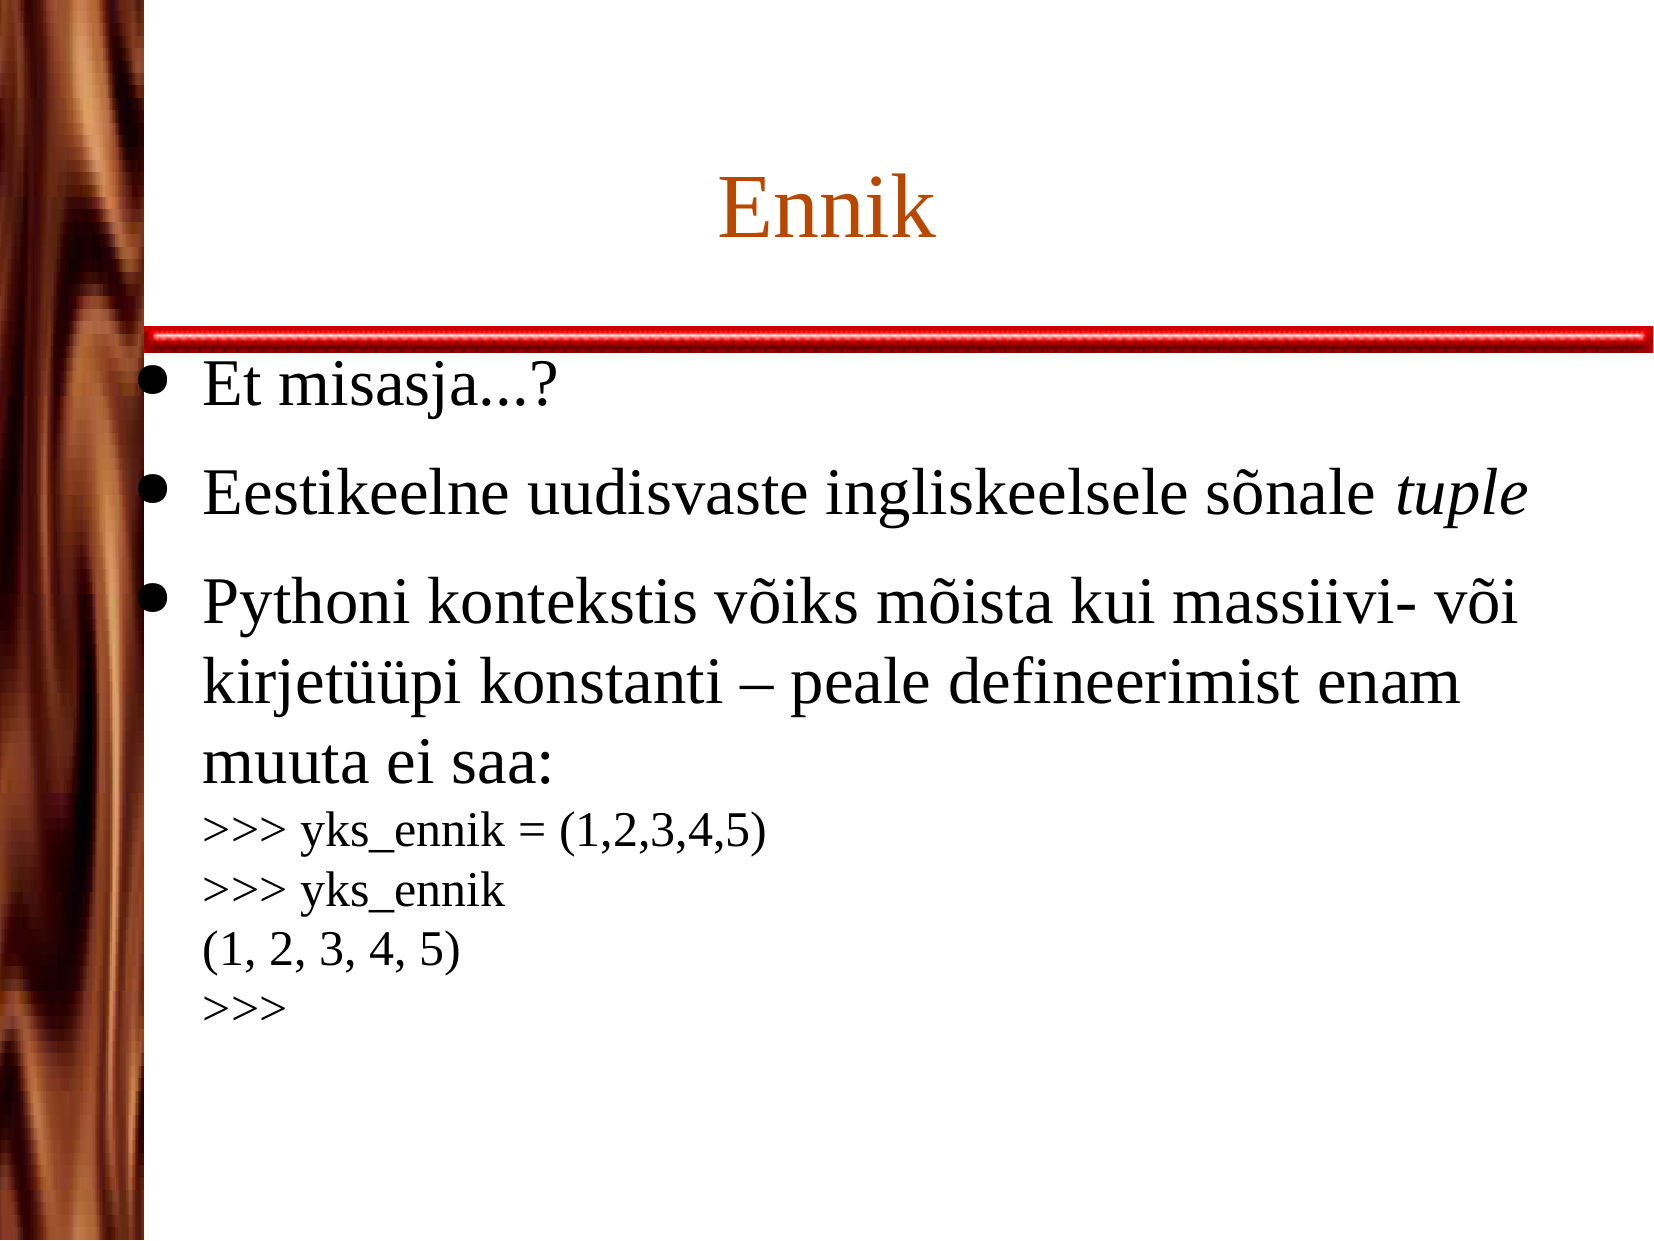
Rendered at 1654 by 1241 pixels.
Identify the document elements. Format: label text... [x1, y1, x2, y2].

picture [0, 0, 1654, 1240]
title Ennik [121, 100, 1533, 312]
list Et misasja...? Eestikeelne uudisvaste ingliskeelsele sõnale tuple Pythoni kontekstis võiks mõista kui massiivi- või kirjetüüpi konstanti – peale defineerimist enam muuta ei saa: >>> yks_ennik = (1,2,3,4,5) >>> yks_ennik (1, 2, 3, 4, 5) >>> [121, 344, 1533, 1126]
